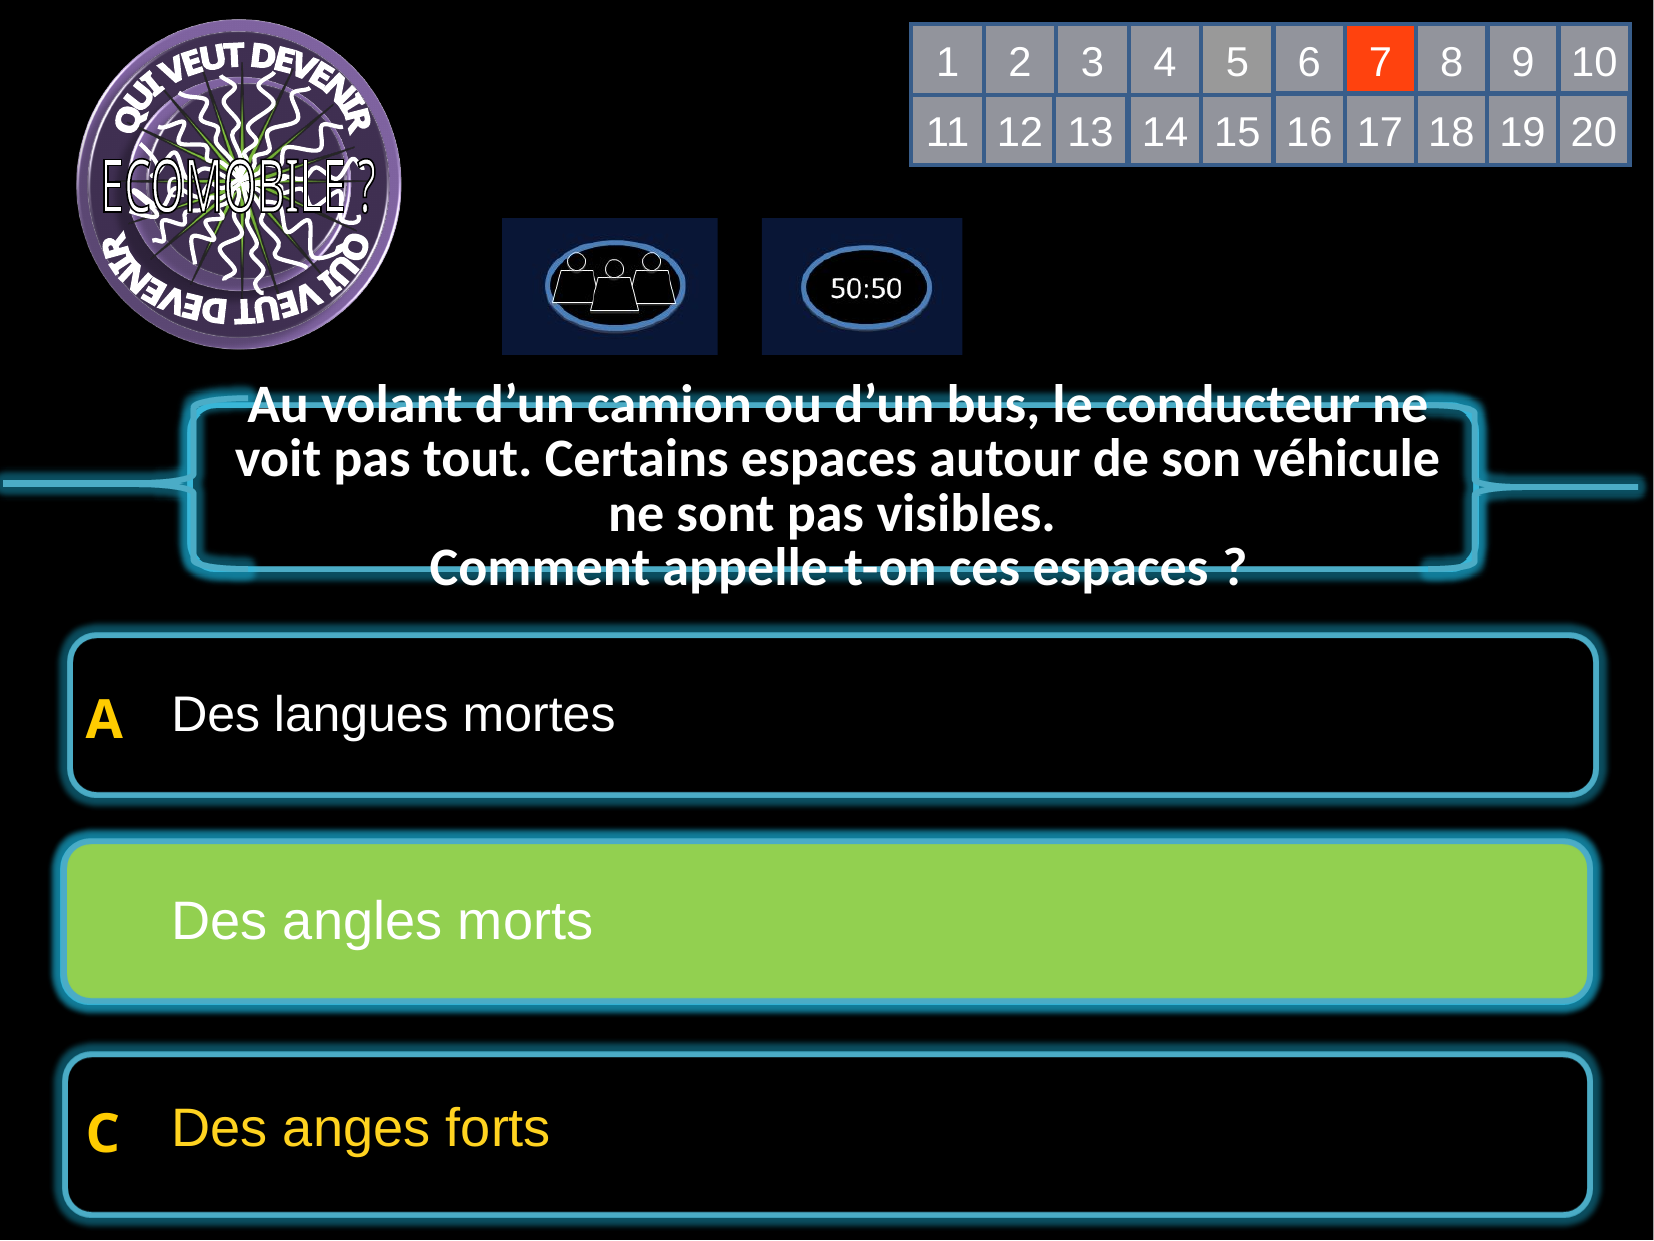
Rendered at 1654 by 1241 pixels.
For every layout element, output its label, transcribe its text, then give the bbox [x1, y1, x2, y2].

list Des langues mortes [171, 643, 1548, 786]
text_box 8 [1416, 24, 1487, 93]
picture [43, 821, 1610, 1022]
picture [50, 615, 1616, 815]
text_box 3 [1056, 24, 1128, 95]
text_box 4 [1128, 24, 1201, 94]
text_box 19 [1486, 93, 1558, 166]
text_box 2 [983, 24, 1056, 94]
text_box 1 [911, 24, 983, 94]
text_box 17 [1345, 93, 1415, 166]
text_box 15 [1201, 94, 1273, 166]
list Des anges forts [171, 1057, 1548, 1199]
text_box 11 [911, 94, 983, 166]
picture [53, 18, 402, 370]
picture [1477, 384, 1654, 591]
text_box 10 [1558, 24, 1630, 93]
text_box 9 [1487, 24, 1558, 93]
picture [45, 1034, 1610, 1235]
text_box 20 [1558, 93, 1630, 166]
picture [0, 377, 200, 591]
text_box 13 [1054, 94, 1127, 166]
title Au volant d’un camion ou d’un bus, le conducteur ne voit pas tout. Certains espaces autour de son véhicule ne sont pas visibles. Comment appelle-t-on ces espaces ? [200, 357, 1477, 623]
text_box 16 [1273, 93, 1345, 166]
text_box 6 [1273, 24, 1344, 93]
text_box 5 [1201, 24, 1273, 94]
text_box 14 [1128, 94, 1201, 166]
text_box 18 [1415, 93, 1486, 166]
text_box 7 [1344, 24, 1416, 93]
list Des angles morts [171, 850, 1548, 993]
text_box 12 [983, 94, 1054, 166]
